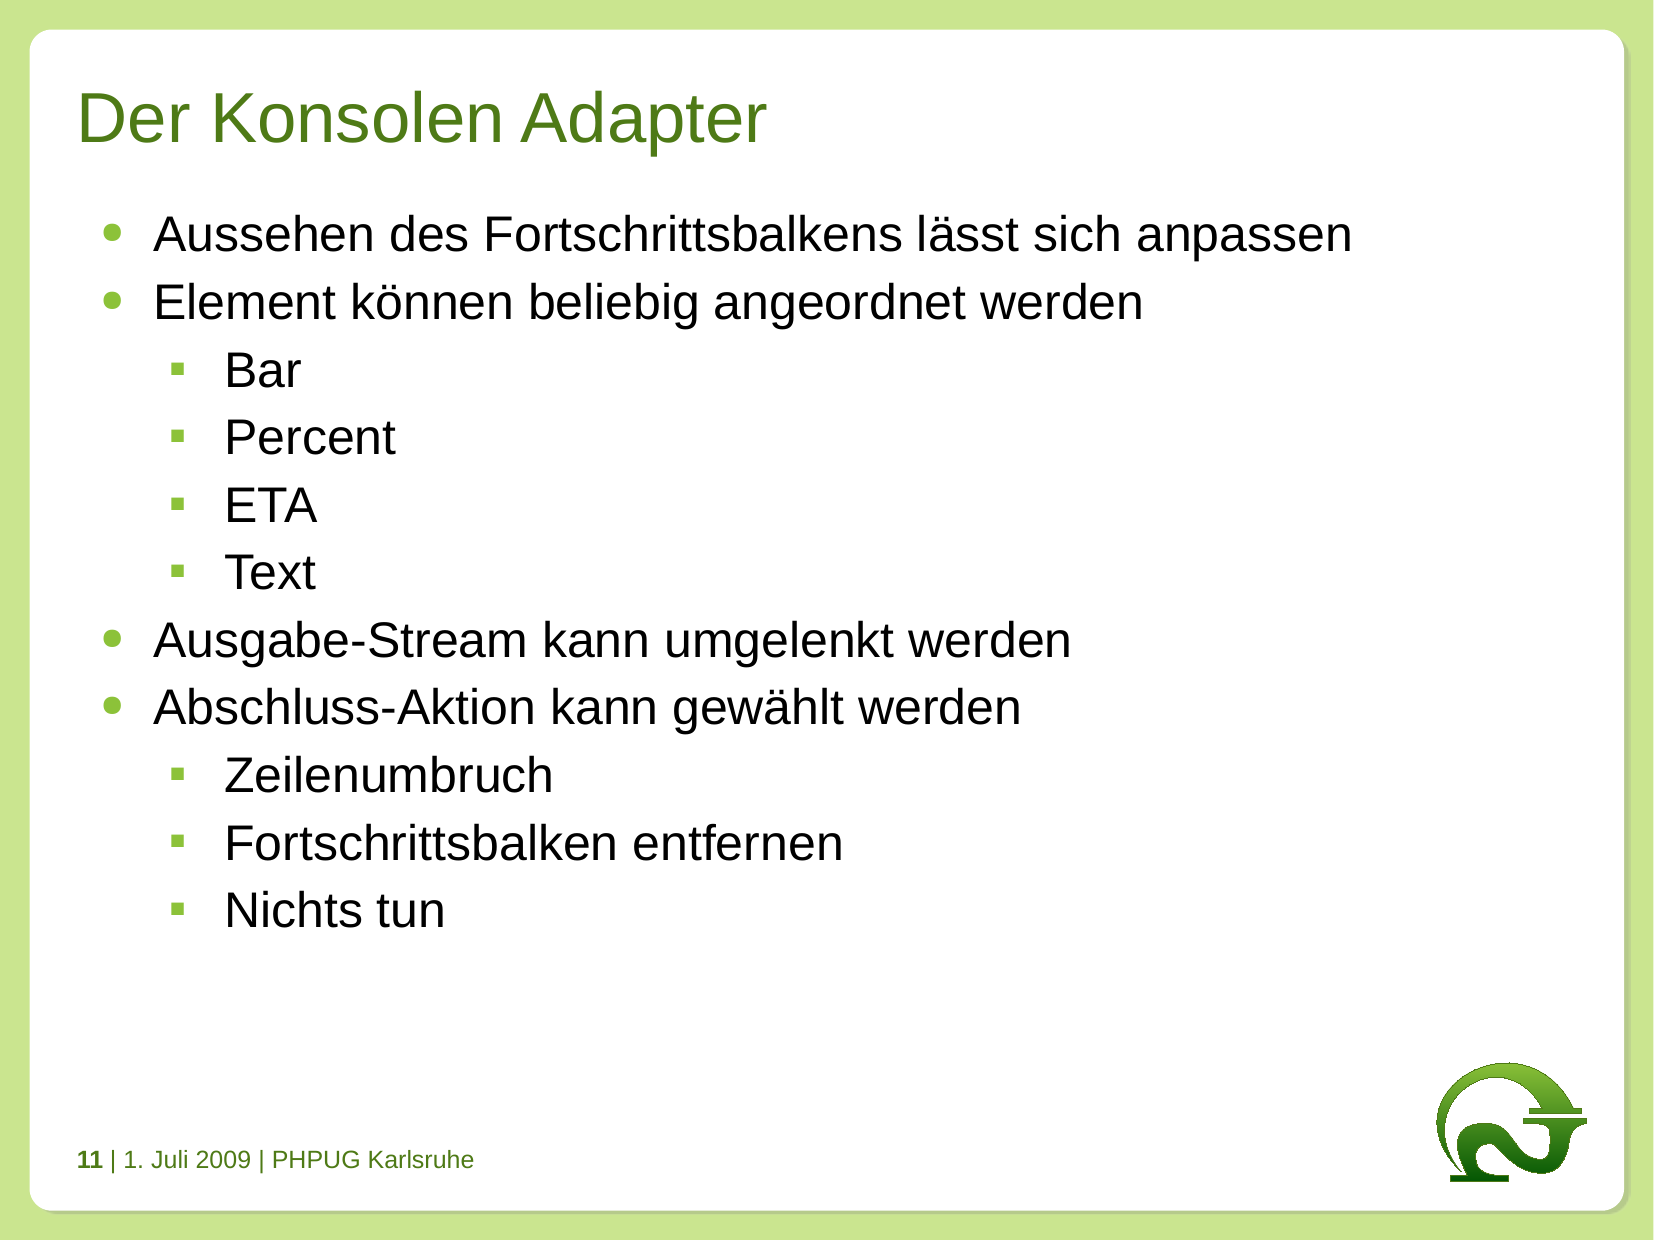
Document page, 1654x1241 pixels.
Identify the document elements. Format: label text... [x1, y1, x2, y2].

list Aussehen des Fortschrittsbalkens lässt sich anpassen Element können beliebig angeordnet werden Bar Percent ETA Text Ausgabe-Stream kann umgelenkt werden Abschluss-Aktion kann gewählt werden Zeilenumbruch Fortschrittsbalken entfernen Nichts tun [82, 206, 1565, 1093]
title Der Konsolen Adapter [76, 59, 1565, 178]
